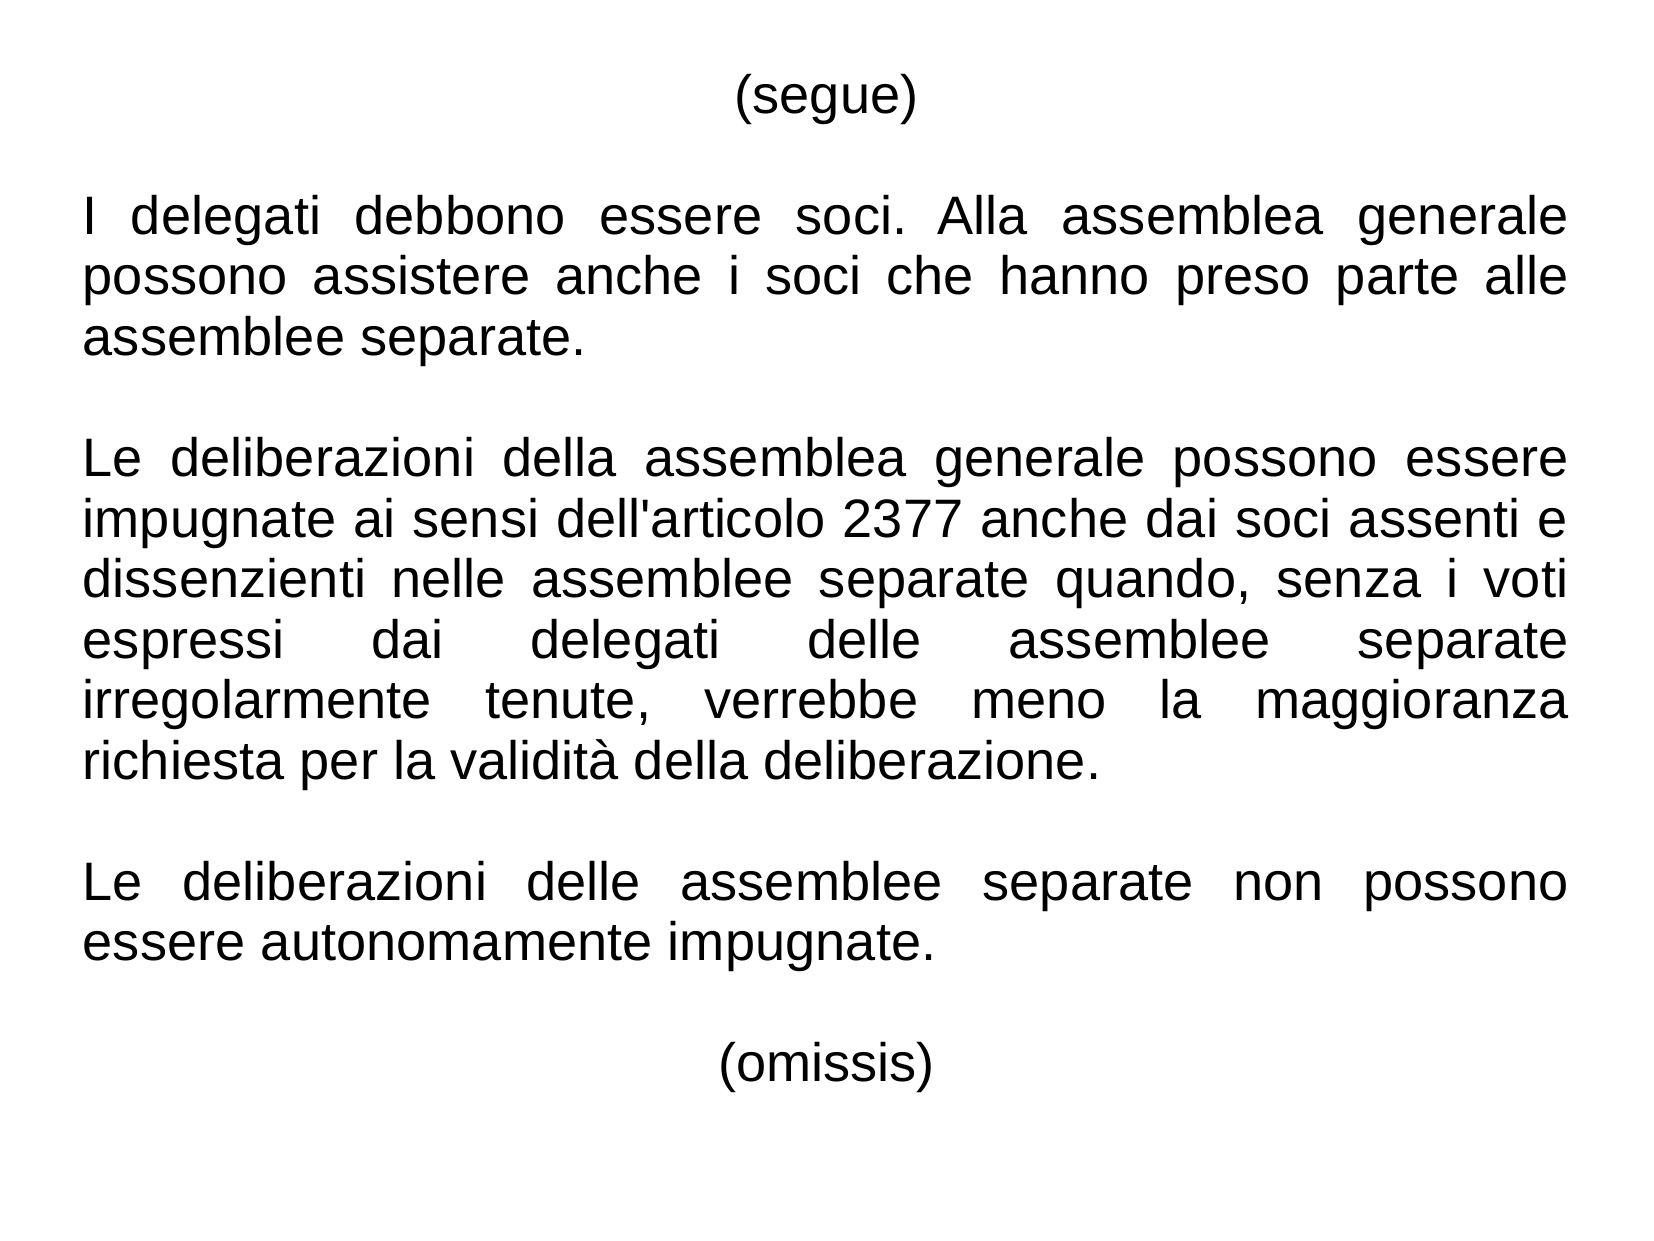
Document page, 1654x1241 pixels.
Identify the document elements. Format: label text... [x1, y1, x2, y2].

subtitle (segue) I delegati debbono essere soci. Alla assemblea generale possono assistere anche i soci che hanno preso parte alle assemblee separate. Le deliberazioni della assemblea generale possono essere impugnate ai sensi dell'articolo 2377 anche dai soci assenti e dissenzienti nelle assemblee separate quando, senza i voti espressi dai delegati delle assemblee separate irregolarmente tenute, verrebbe meno la maggioranza richiesta per la validità della deliberazione. Le deliberazioni delle assemblee separate non possono essere autonomamente impugnate. (omissis) [82, 56, 1571, 1102]
